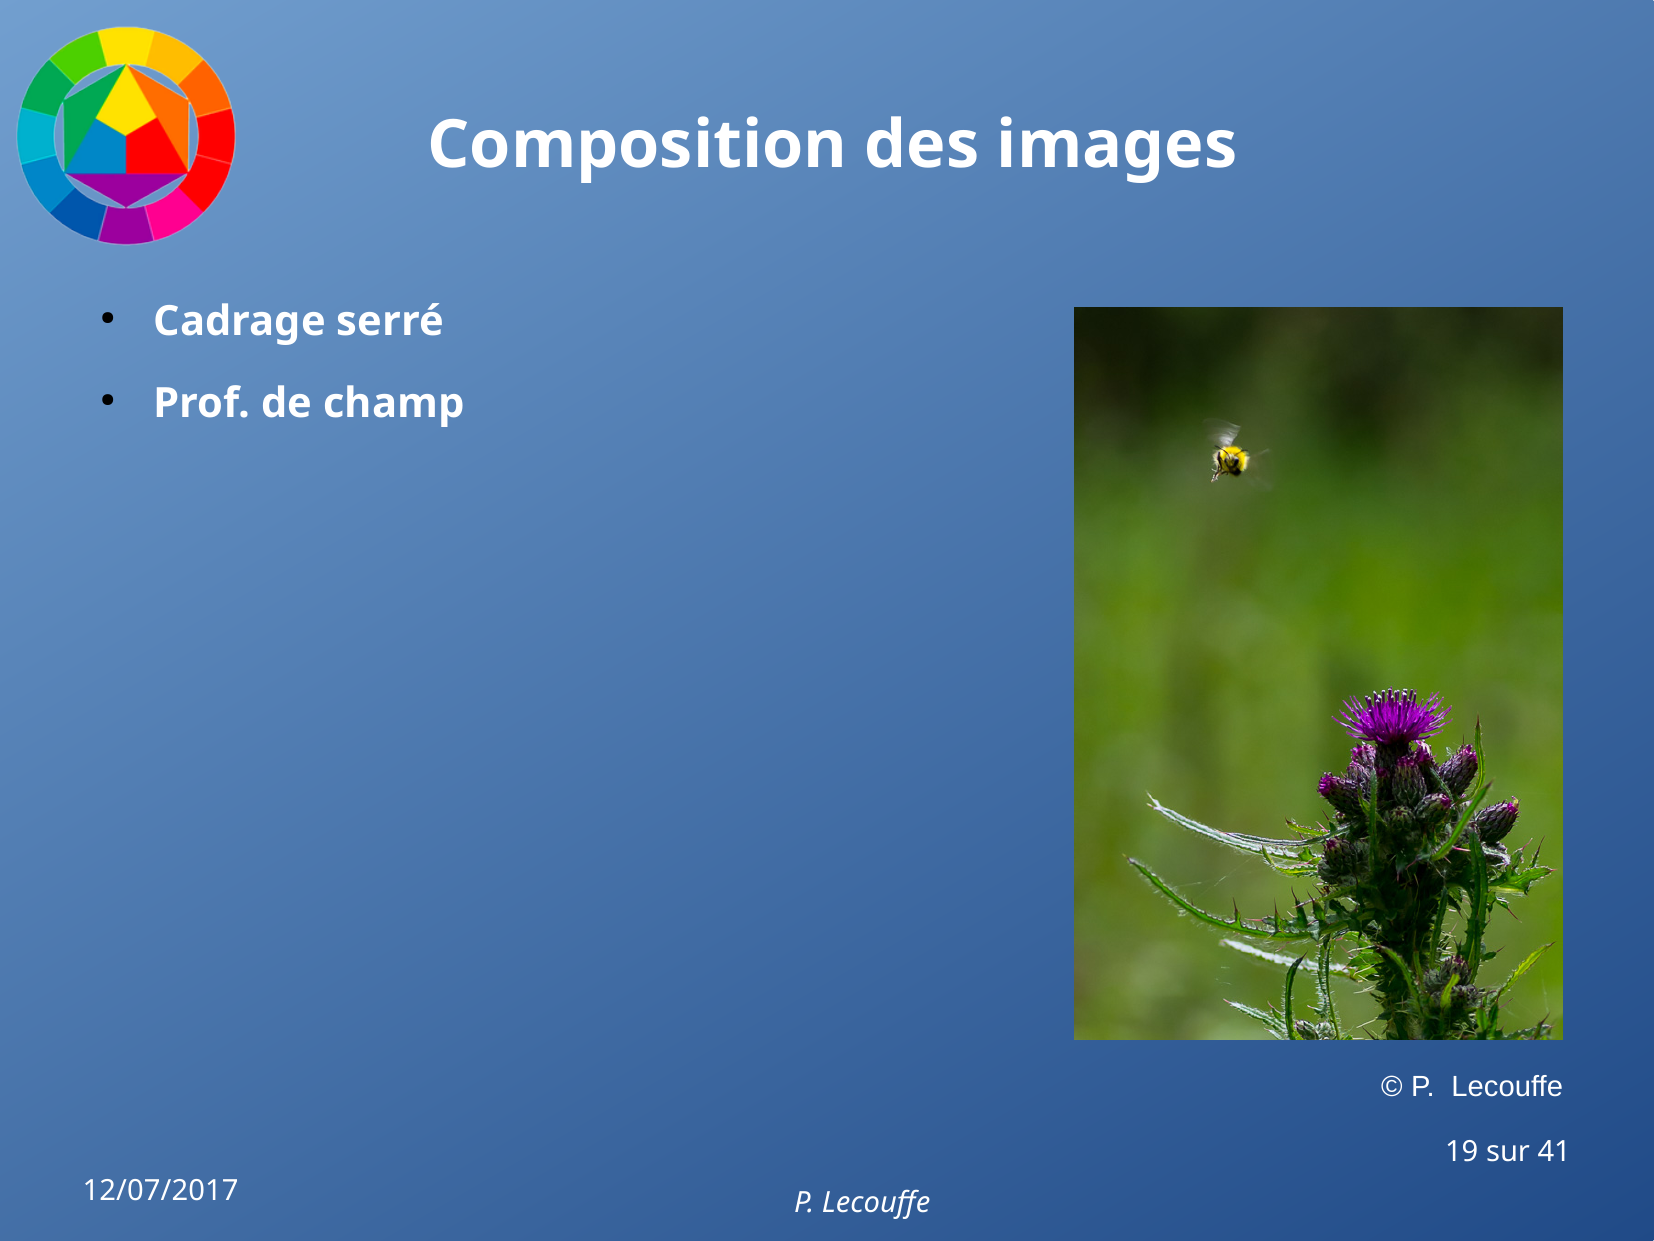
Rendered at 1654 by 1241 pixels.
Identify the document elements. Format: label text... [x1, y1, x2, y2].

list Cadrage serré Prof. de champ [82, 290, 1571, 1058]
title Composition des images [236, 58, 1430, 225]
text_box © P. Lecouffe [1358, 1062, 1593, 1111]
picture [6, 22, 249, 252]
picture [1074, 307, 1563, 1040]
